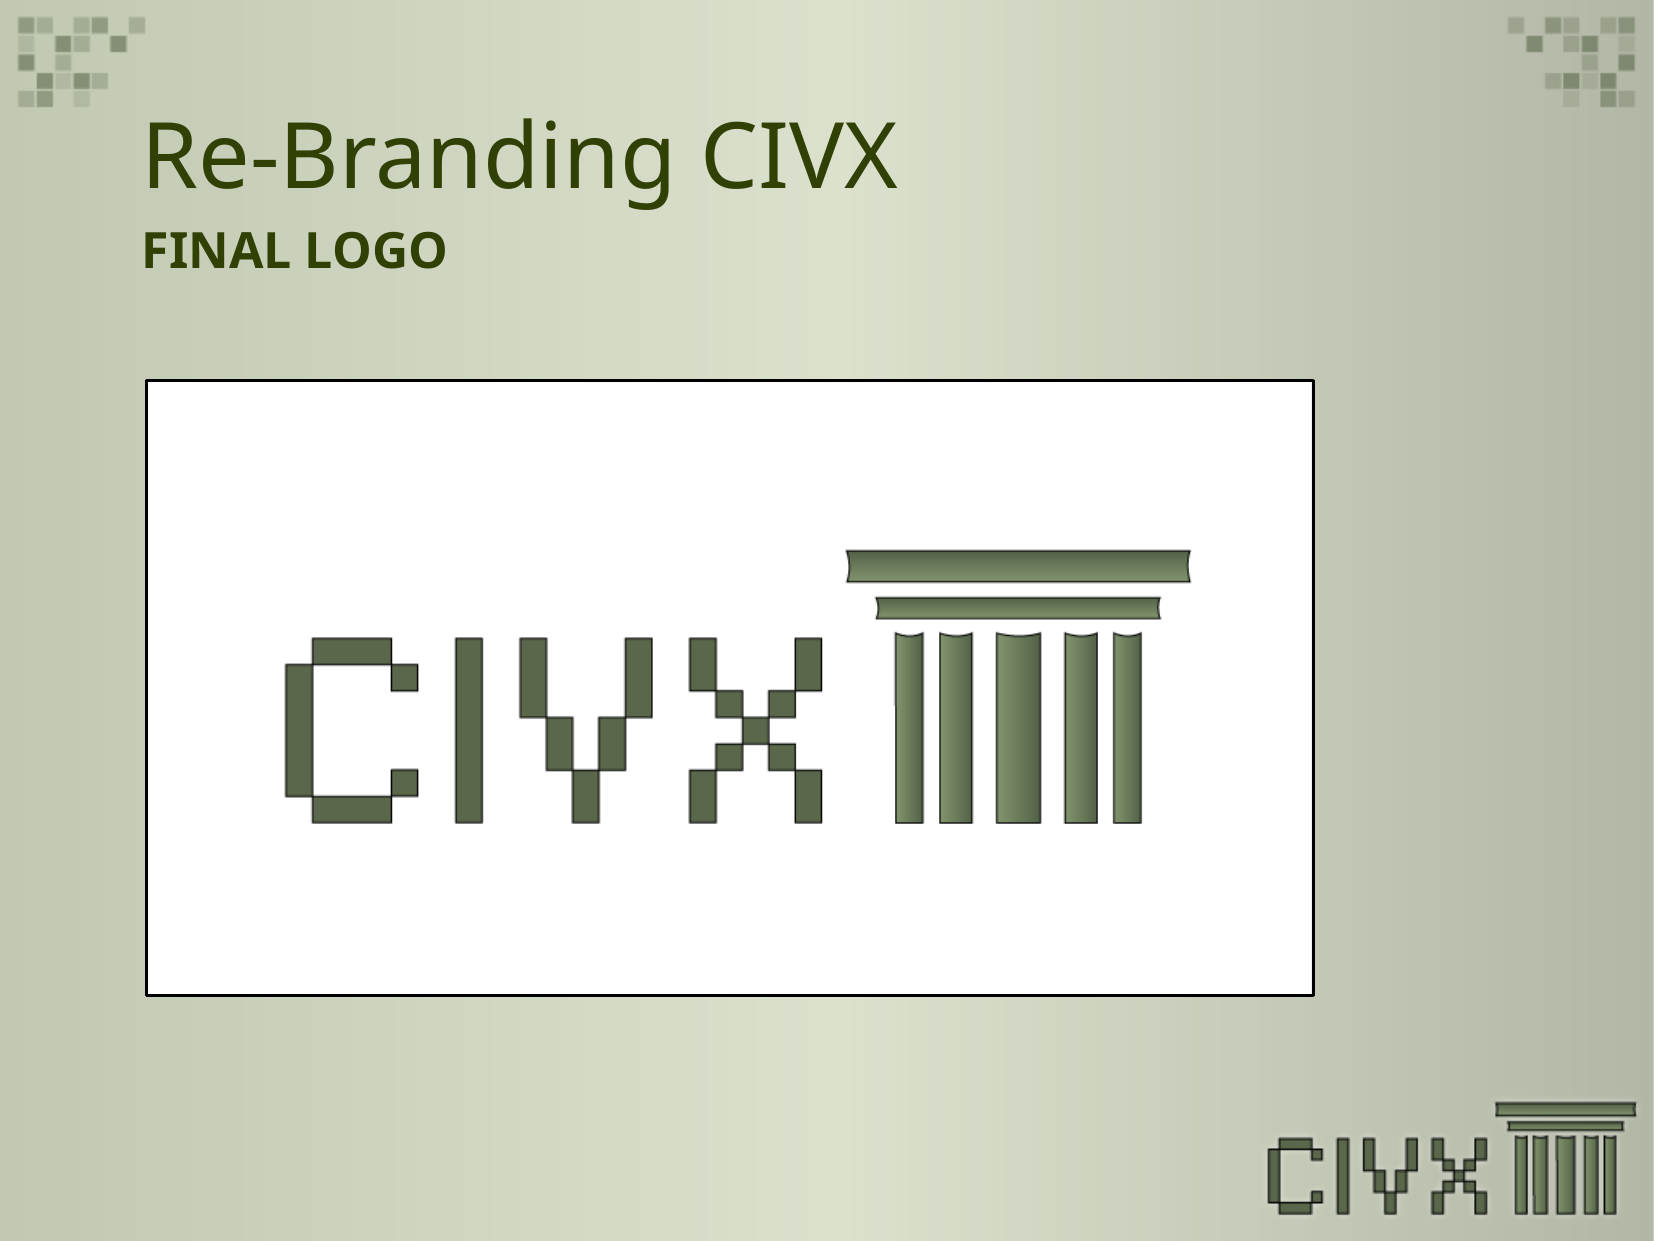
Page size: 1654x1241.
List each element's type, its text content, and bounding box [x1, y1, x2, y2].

title Re-Branding CIVX [141, 56, 1630, 250]
picture [0, 0, 1654, 1241]
subtitle FINAL LOGO [141, 285, 1630, 1102]
